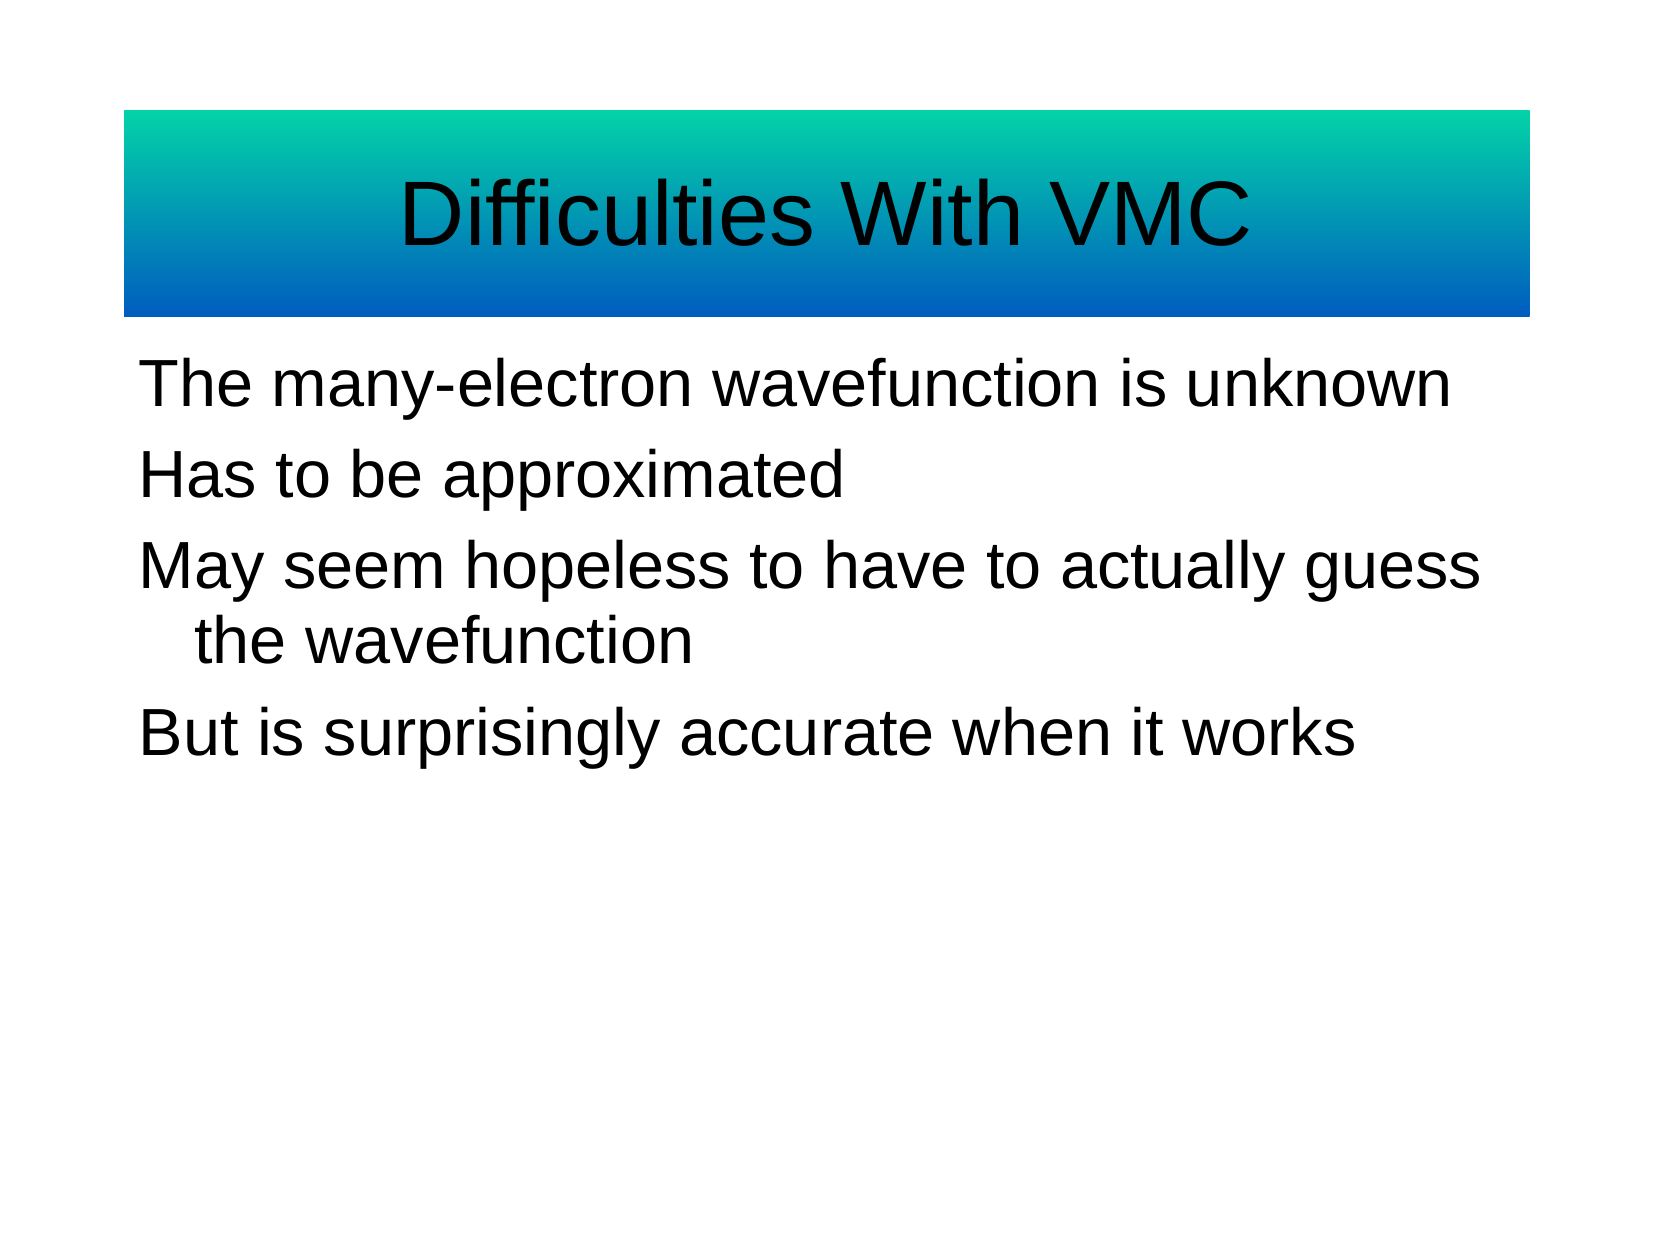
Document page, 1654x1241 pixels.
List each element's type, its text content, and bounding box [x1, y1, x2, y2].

list The many-electron wavefunction is unknown Has to be approximated May seem hopeless to have to actually guess the wavefunction But is surprisingly accurate when it works [123, 338, 1585, 1241]
title Difficulties With VMC [124, 110, 1530, 317]
